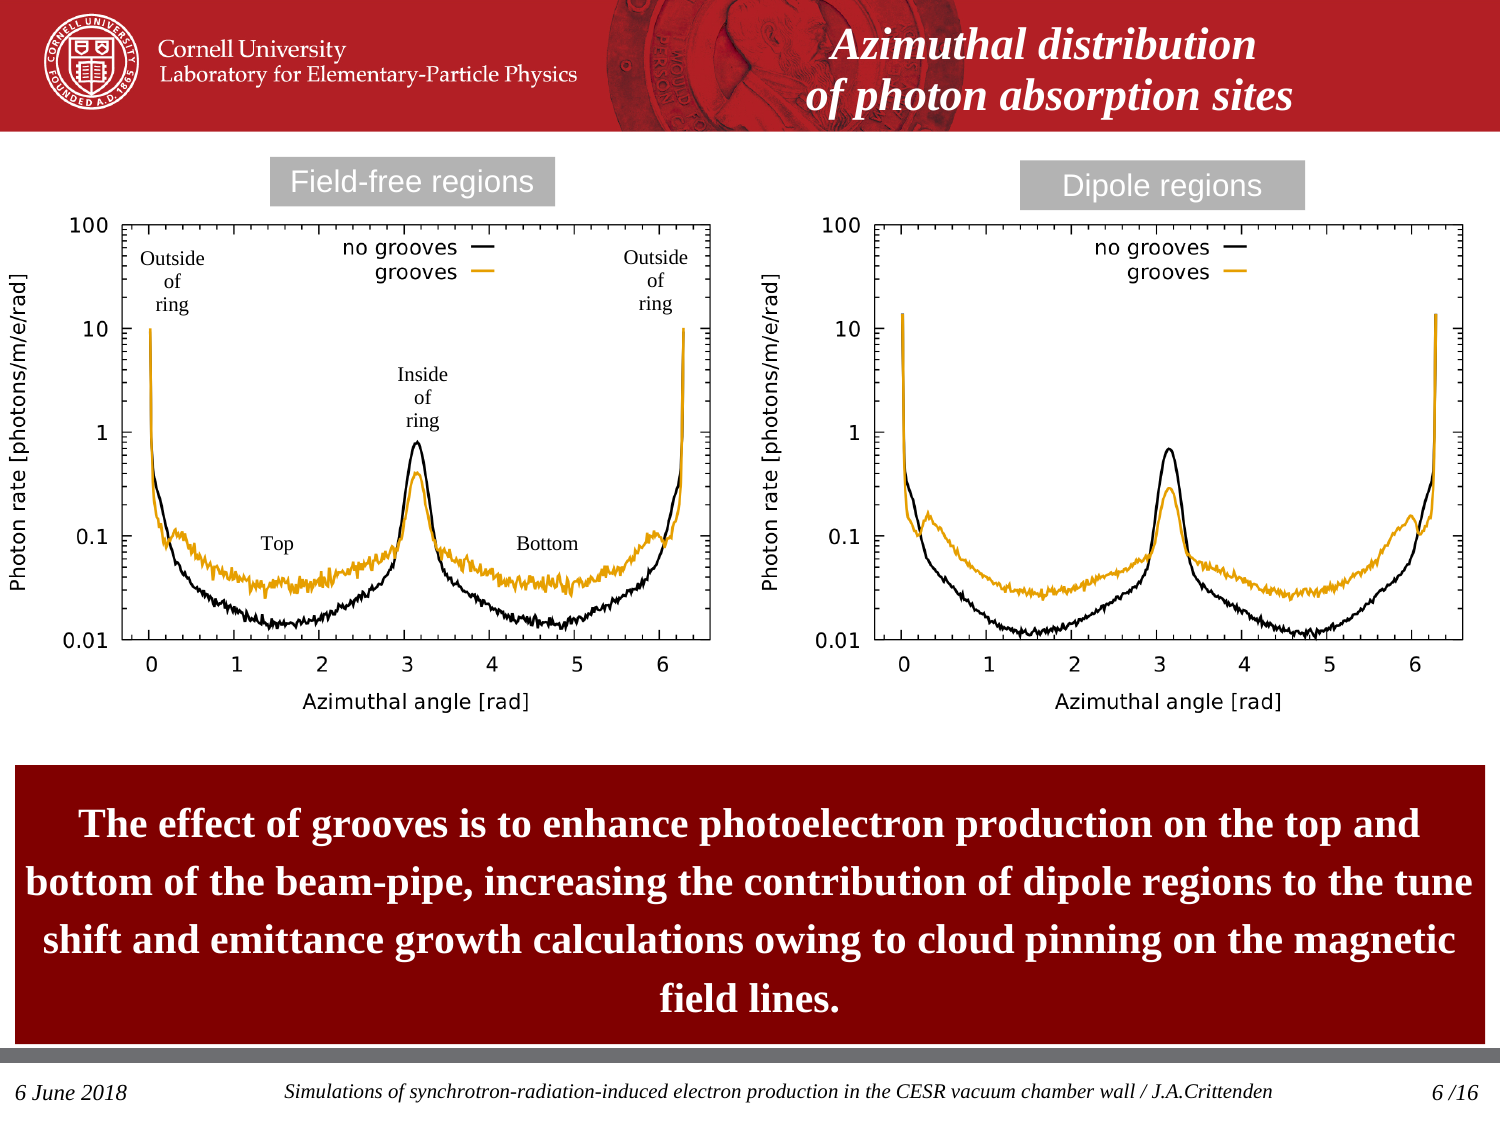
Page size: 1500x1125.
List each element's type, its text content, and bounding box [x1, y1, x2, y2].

text_box Top [225, 525, 331, 571]
picture [0, 0, 600, 132]
text_box Dipole regions [1020, 160, 1306, 211]
text_box The effect of grooves is to enhance photoelectron production on the top and bottom of the beam-pipe, increasing the contribution of dipole regions to the tune shift and emittance growth calculations owing to cloud pinning on the magnetic field lines. [15, 765, 1486, 1045]
text_box Outside of ring [120, 239, 226, 330]
title Azimuthal distribution of photon absorption sites [600, 0, 1500, 144]
text_box Outside of ring [603, 238, 709, 329]
text_box Bottom [495, 525, 601, 571]
text_box Inside of ring [370, 355, 476, 446]
text_box Field-free regions [270, 156, 556, 207]
picture [0, 214, 1500, 716]
